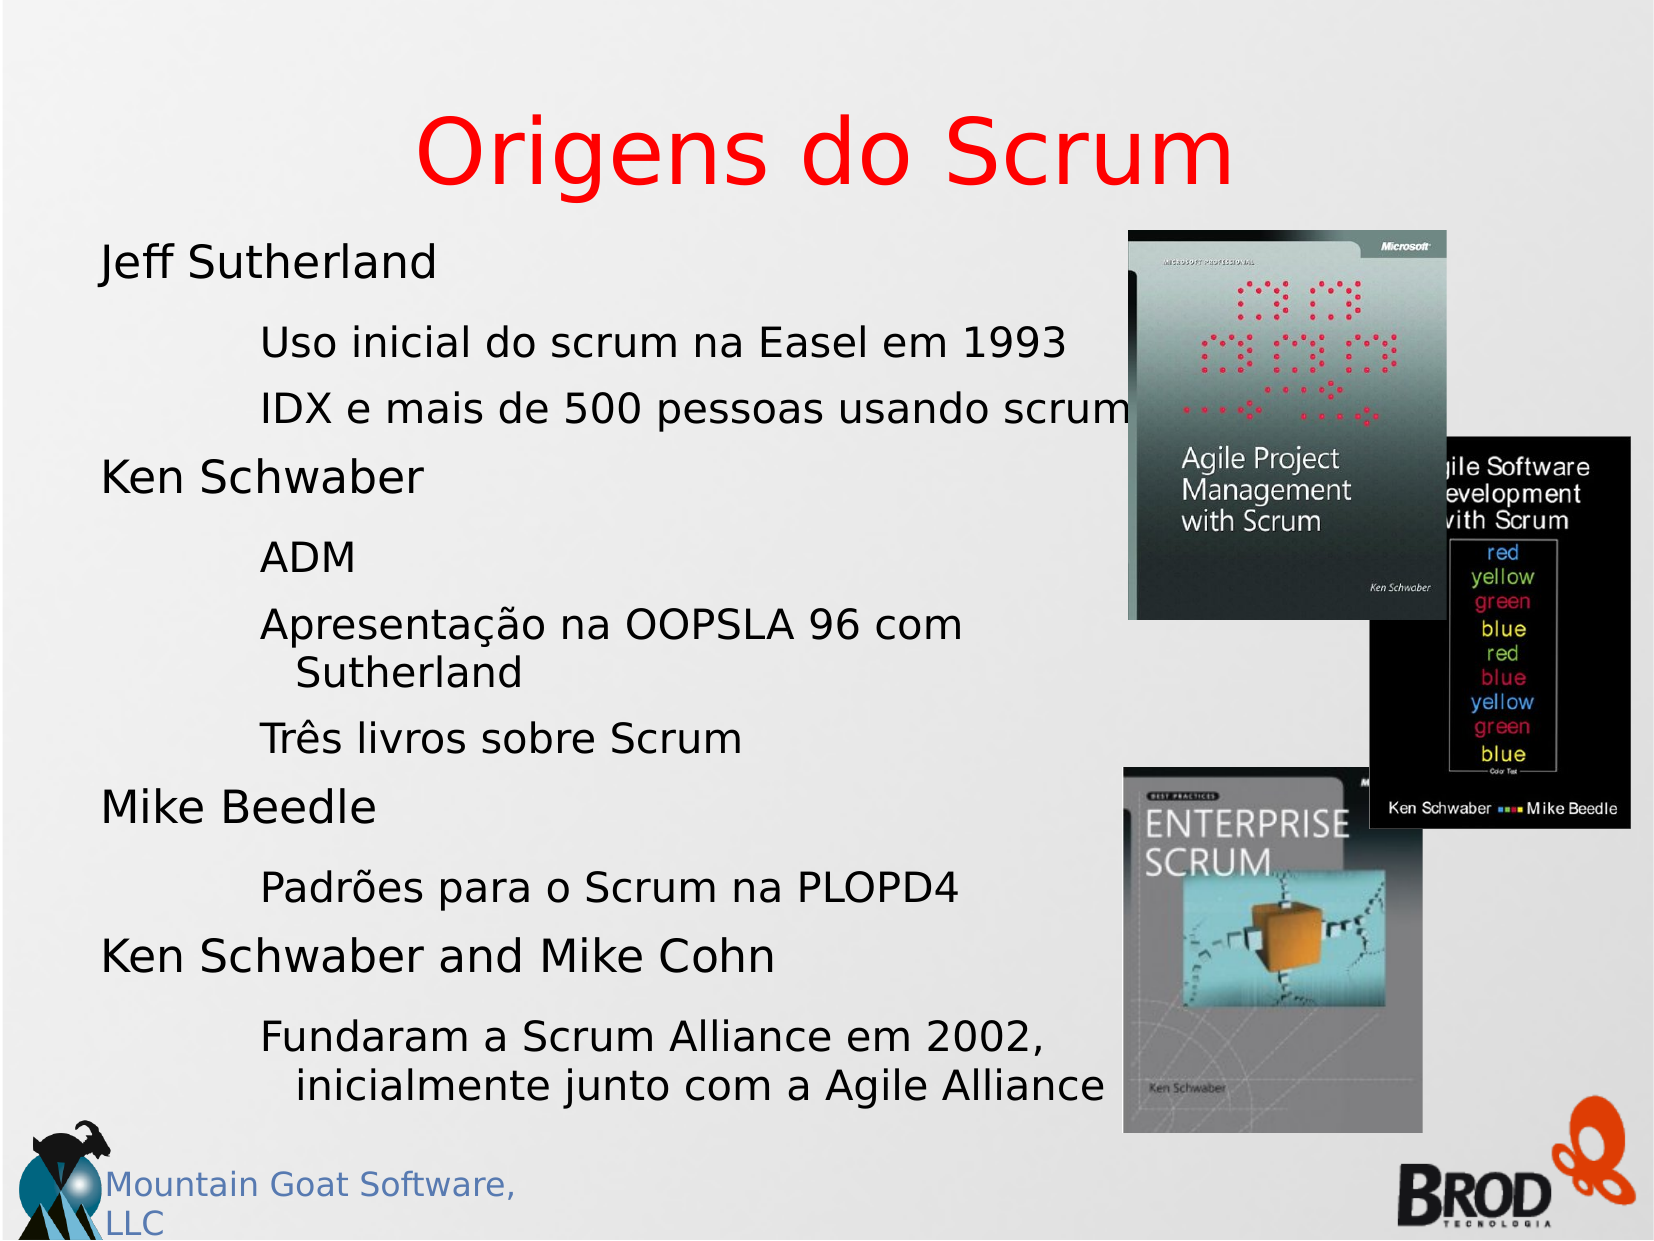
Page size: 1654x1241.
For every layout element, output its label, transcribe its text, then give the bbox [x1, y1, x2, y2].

picture [2, 0, 1654, 1241]
list Jeff Sutherland Uso inicial do scrum na Easel em 1993 IDX e mais de 500 pessoas usando scrum Ken Schwaber ADM Apresentação na OOPSLA 96 com Sutherland Três livros sobre Scrum Mike Beedle Padrões para o Scrum na PLOPD4 Ken Schwaber and Mike Cohn Fundaram a Scrum Alliance em 2002, inicialmente junto com a Agile Alliance [82, 236, 1152, 1159]
title Origens do Scrum [82, 49, 1571, 257]
